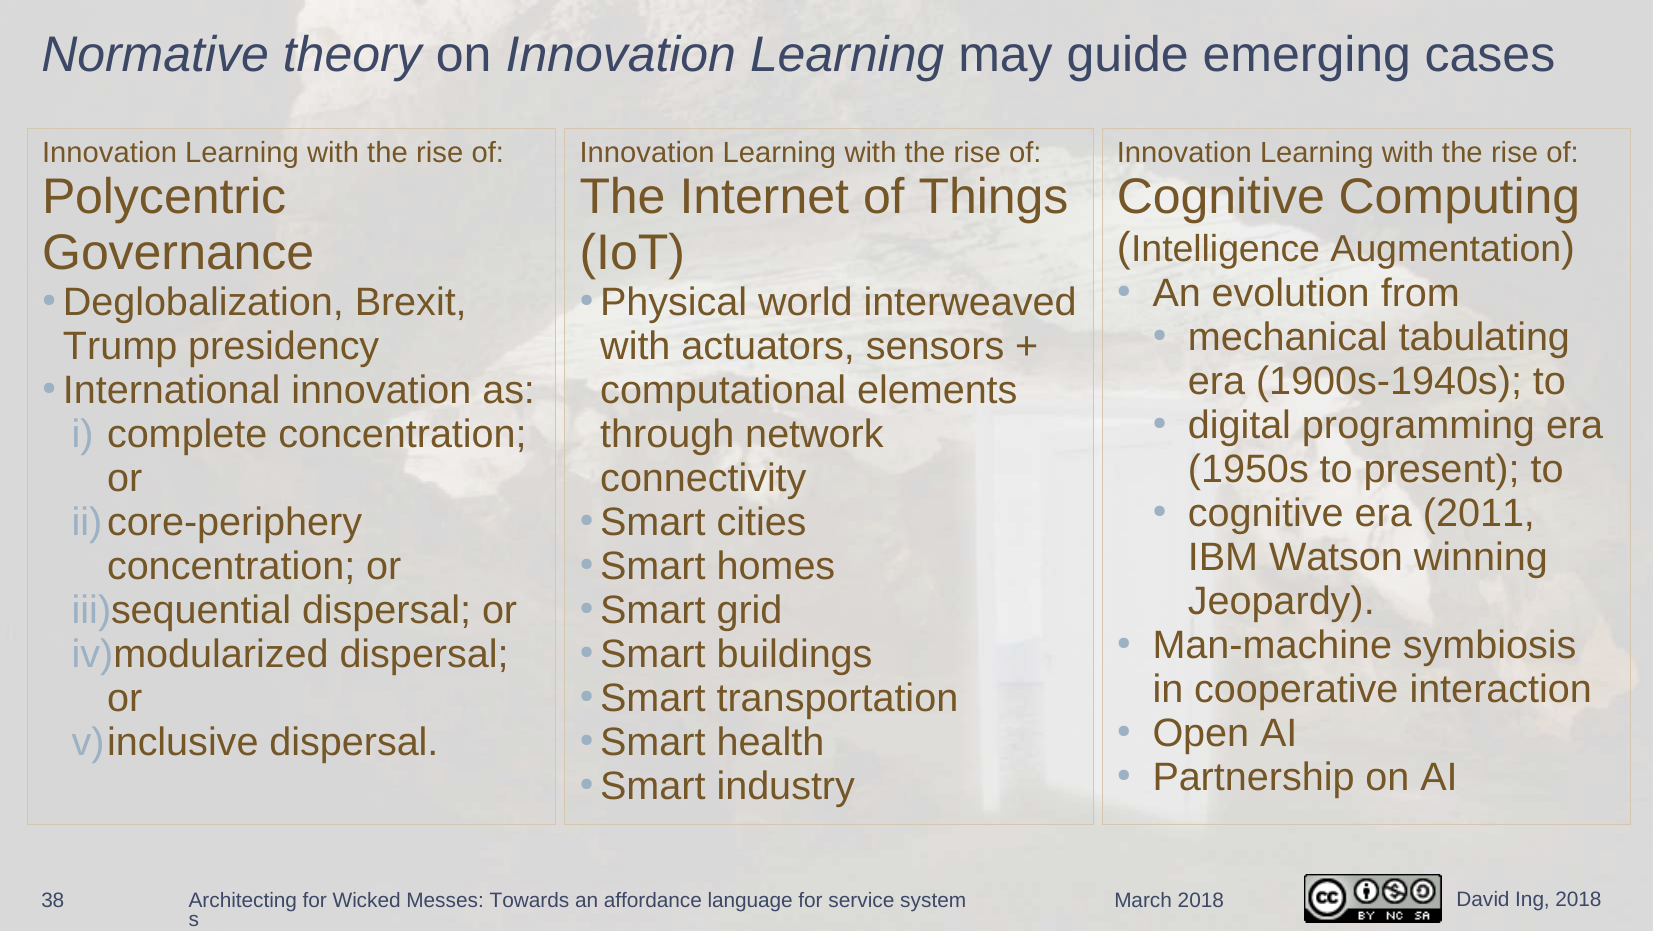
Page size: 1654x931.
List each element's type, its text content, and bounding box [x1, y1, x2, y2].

text_box Innovation Learning with the rise of: Cognitive Computing (Intelligence Augmentation) An evolution from mechanical tabulating era (1900s-1940s); to digital programming era (1950s to present); to cognitive era (2011, IBM Watson winning Jeopardy). Man-machine symbiosis in cooperative interaction Open AI Partnership on AI [1102, 128, 1631, 825]
title Normative theory on Innovation Learning may guide emerging cases [41, 30, 1613, 126]
text_box Innovation Learning with the rise of: The Internet of Things (IoT) Physical world interweaved with actuators, sensors + computational elements through network connectivity Smart cities Smart homes Smart grid Smart buildings Smart transportation Smart health Smart industry [564, 128, 1094, 825]
text_box Solving for the optimal Problem solution involves analysis, research employing quantitative methods seeking optimal outcomes. Unfortunately, as conditions change, problems frequently do not remain solved or resolved but reappear, and usually in more complex forms. Furthermore, every solution and resolution generates new problems, ones that tend to be more complex than the ones solved or resolved. [0, 0, 1653, 931]
picture [1304, 874, 1442, 923]
text_box Innovation Learning with the rise of: Polycentric Governance Deglobalization, Brexit, Trump presidency International innovation as: complete concentration; or core-periphery concentration; or sequential dispersal; or modularized dispersal; or inclusive dispersal. [27, 128, 556, 825]
